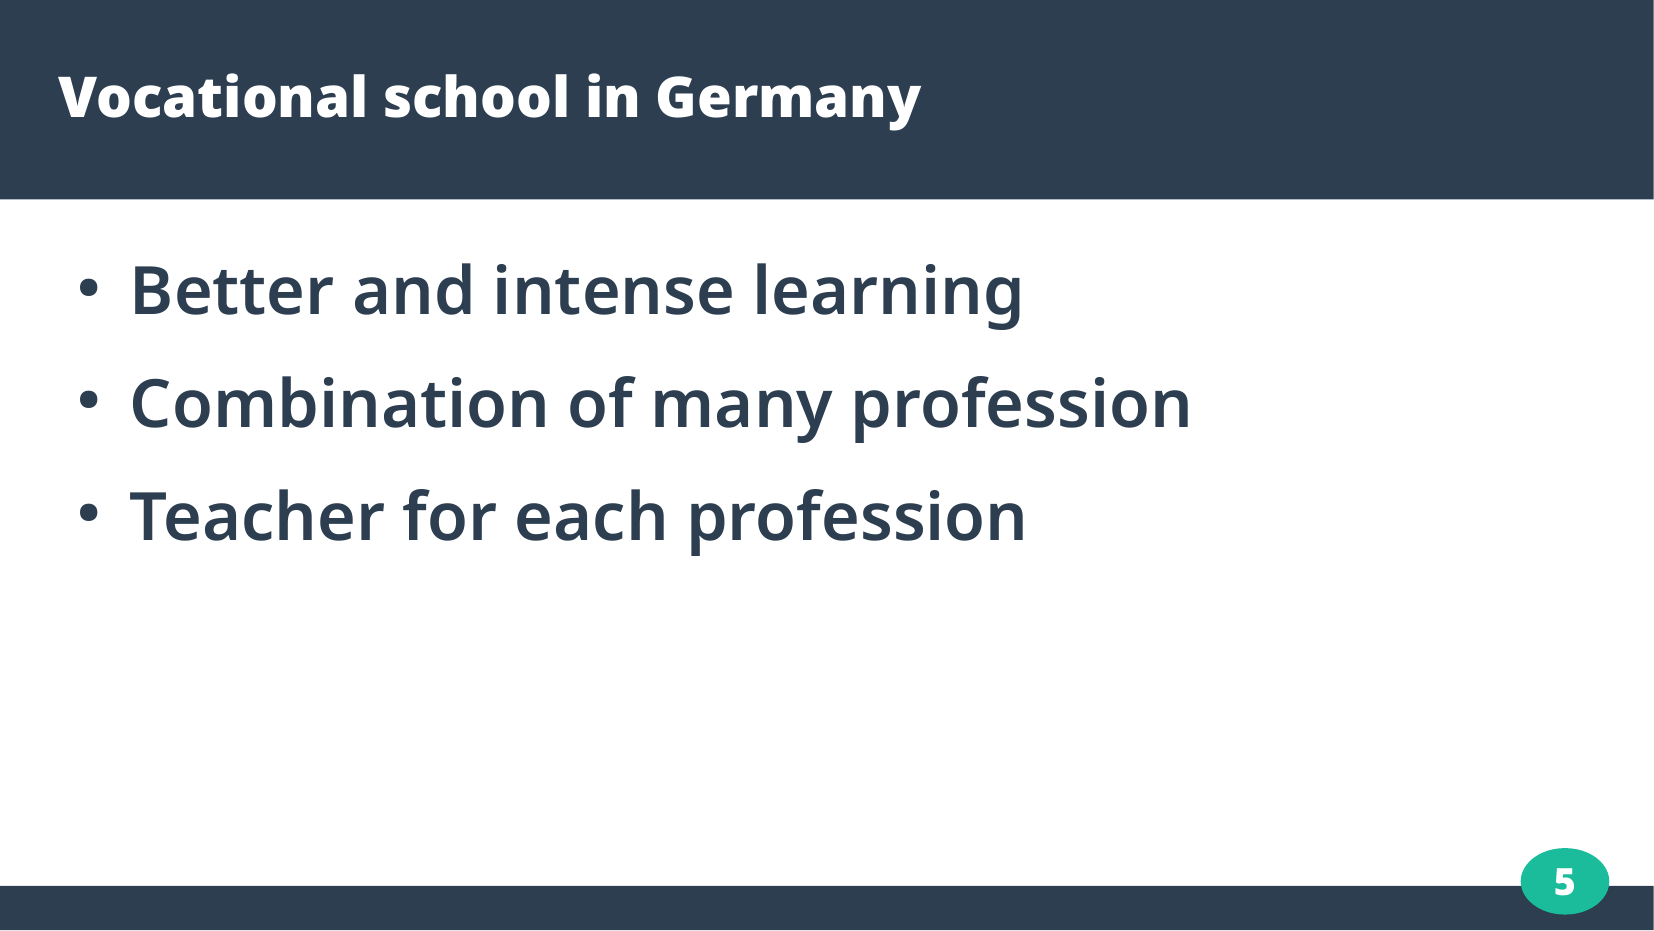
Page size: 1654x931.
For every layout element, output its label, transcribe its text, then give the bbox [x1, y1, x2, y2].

list Better and intense learning Combination of many profession Teacher for each profession [59, 243, 1595, 864]
title Vocational school in Germany [59, 37, 1595, 155]
